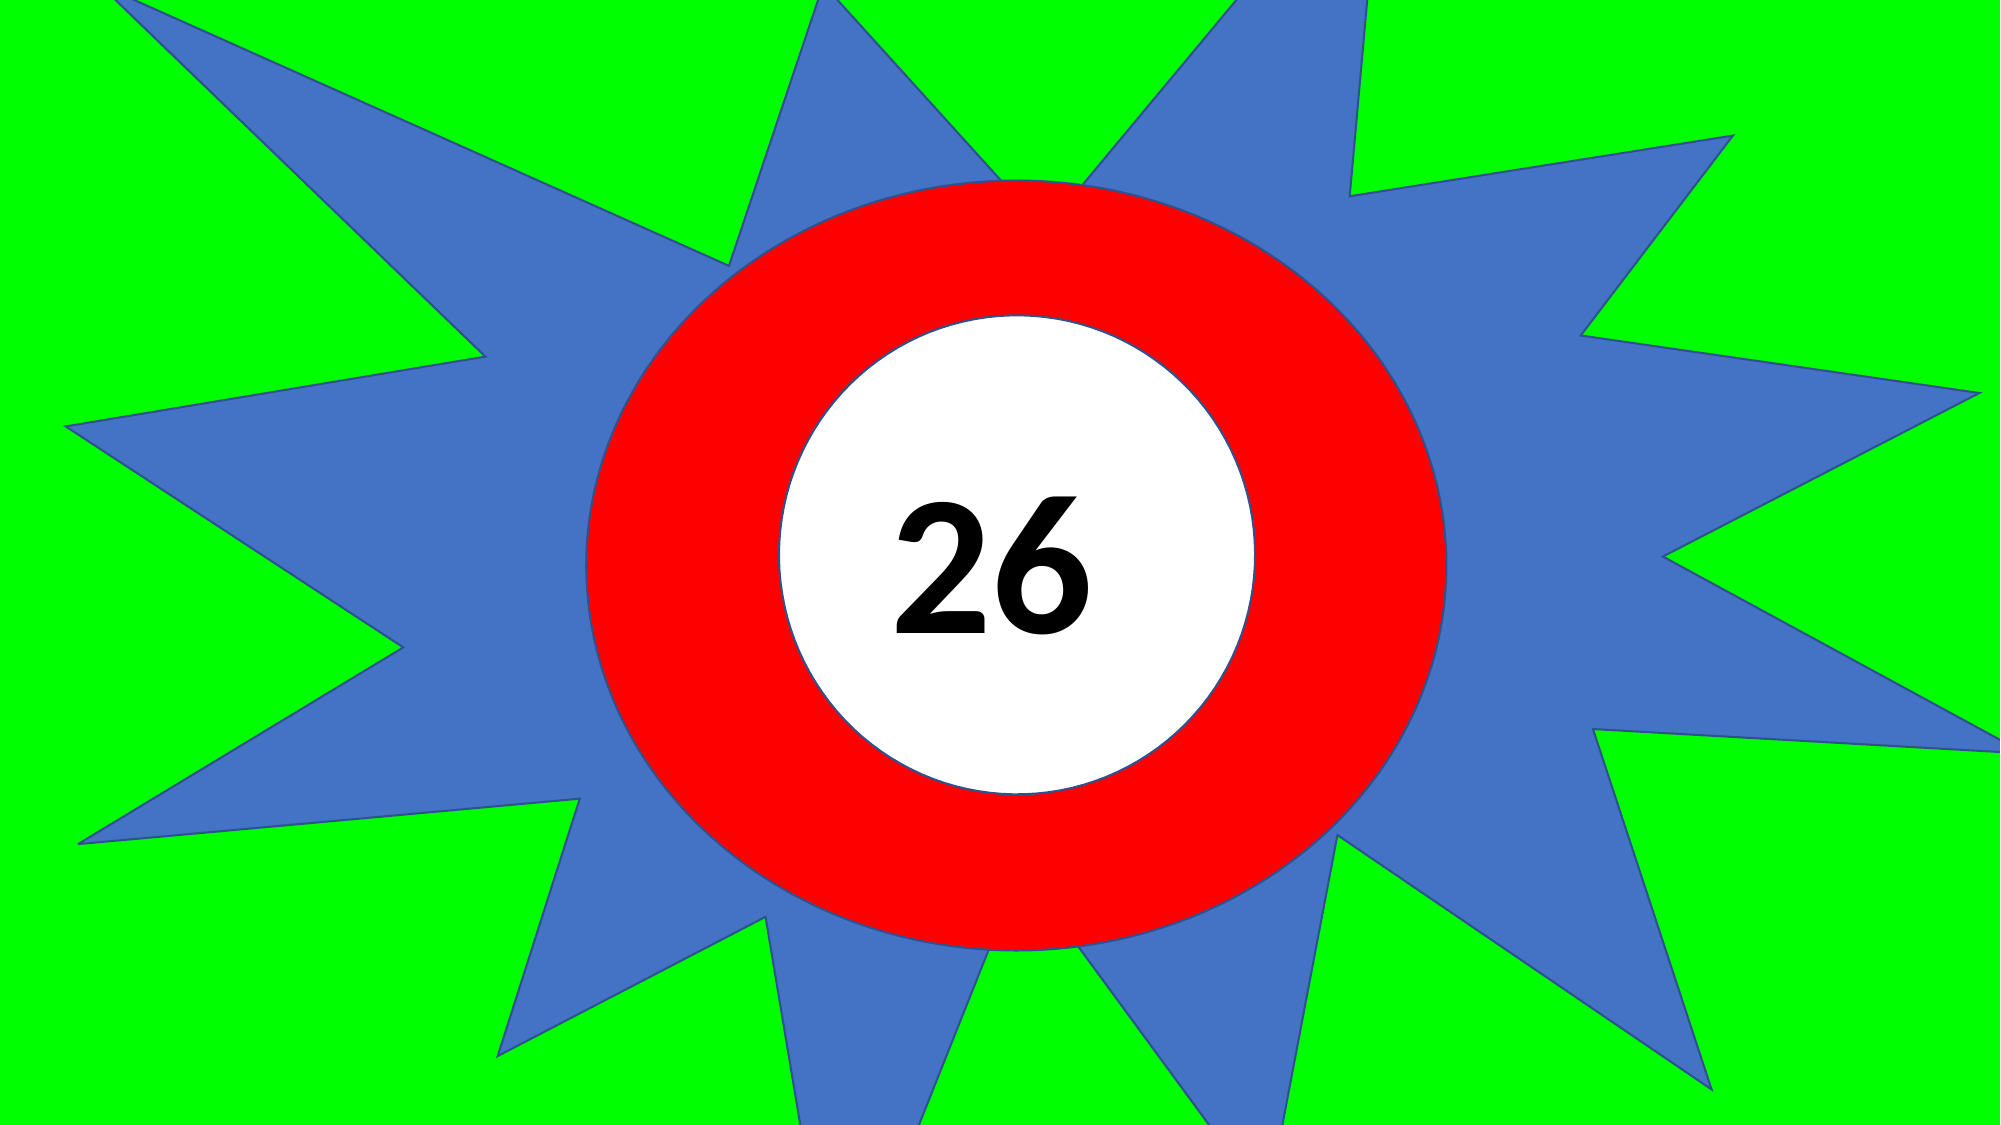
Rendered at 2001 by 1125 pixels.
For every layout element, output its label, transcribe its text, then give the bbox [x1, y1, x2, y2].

picture [271, 562, 402, 726]
picture [1283, 730, 1729, 1125]
picture [1350, 0, 1729, 196]
picture [839, 0, 1235, 184]
text_box 26 [875, 426, 1193, 684]
picture [1664, 523, 1729, 591]
text_box [65, 0, 2000, 1125]
picture [1582, 143, 1729, 356]
picture [920, 947, 1208, 1125]
picture [271, 799, 800, 1125]
picture [271, 151, 483, 392]
picture [271, 0, 817, 265]
